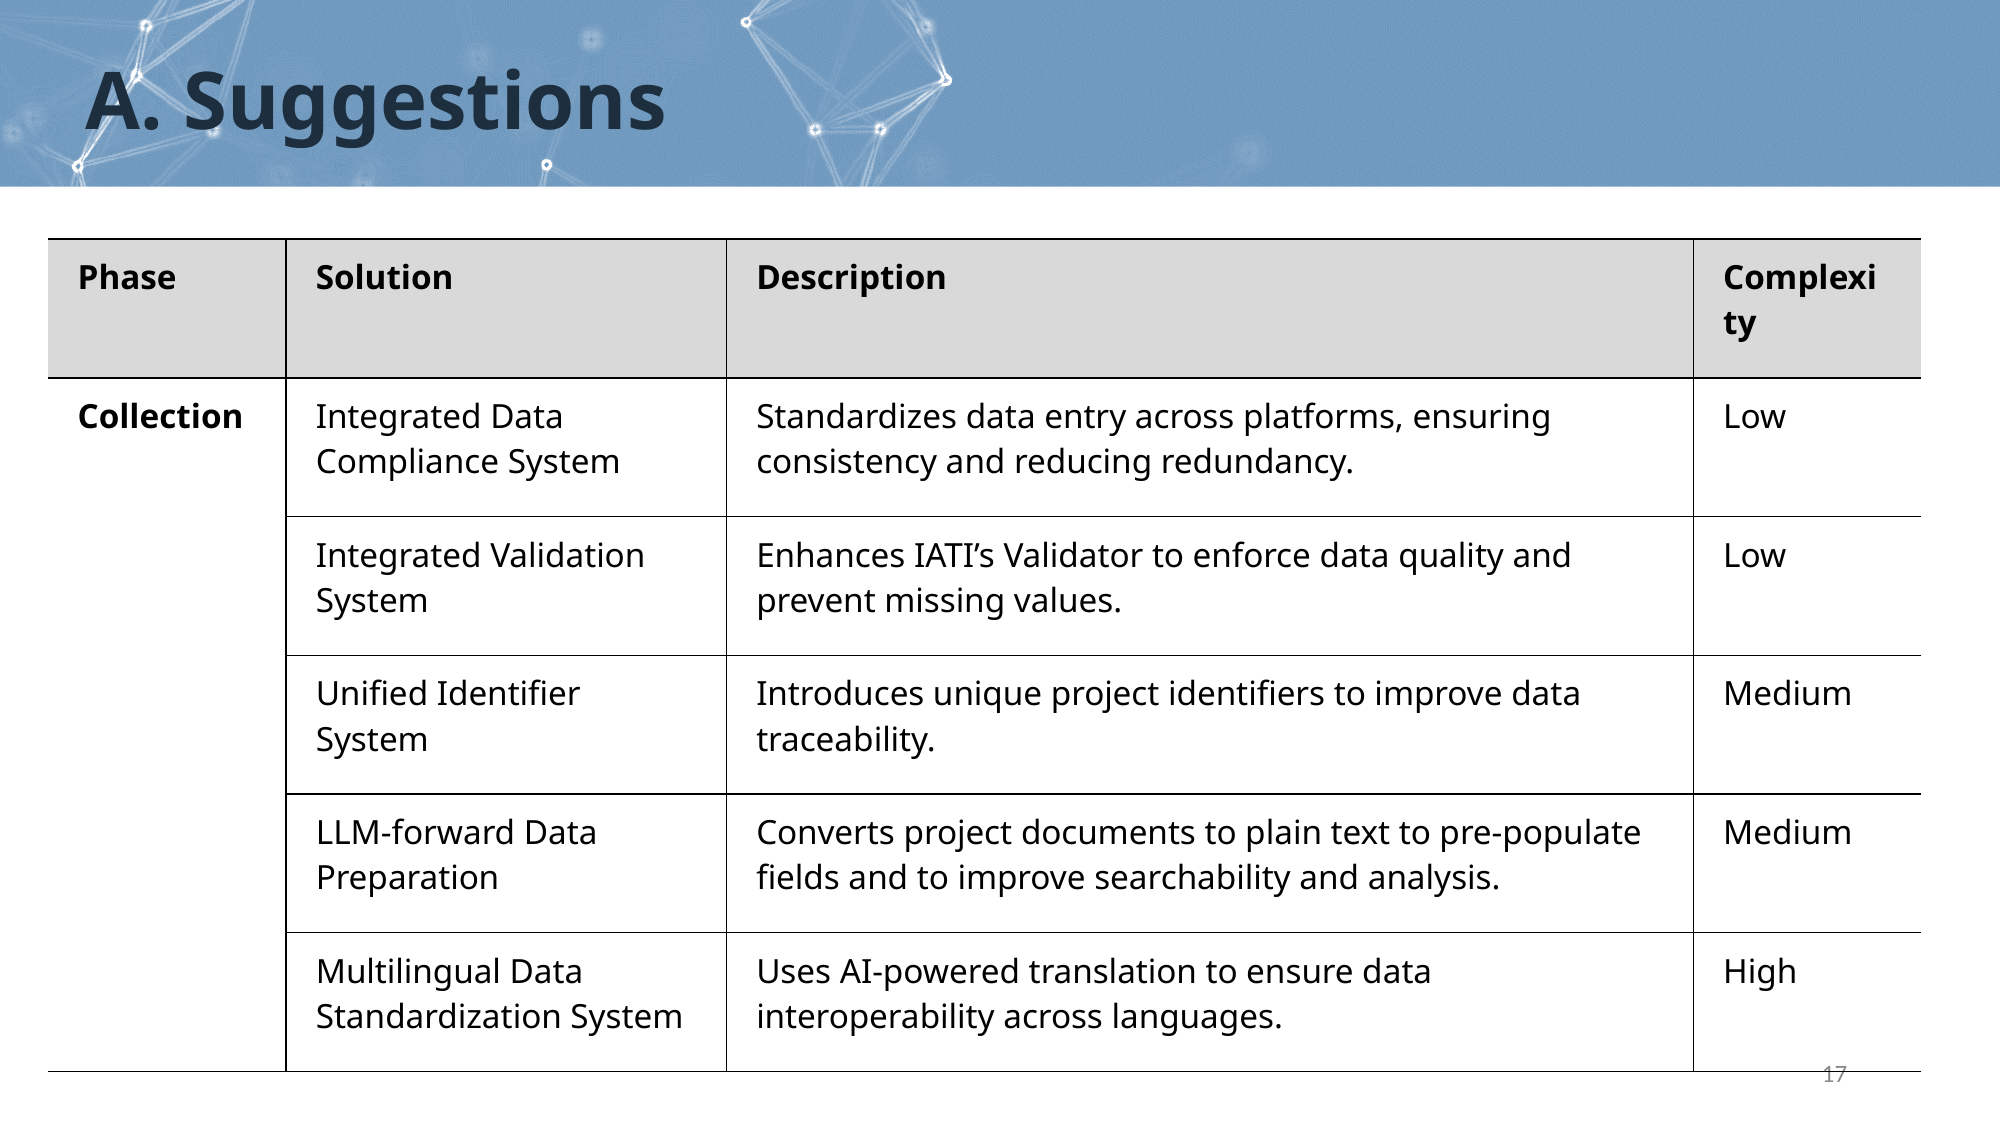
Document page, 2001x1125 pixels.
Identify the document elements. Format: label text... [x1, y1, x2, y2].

table_header Solution [287, 240, 726, 377]
table_header Description [727, 240, 1693, 377]
table_cell LLM-forward Data Preparation [287, 795, 726, 932]
table_cell Collection [48, 379, 285, 1071]
text_box A. Suggestions [70, 34, 1899, 174]
table_header Complexity [1694, 240, 1921, 377]
table_cell Multilingual Data Standardization System [287, 933, 726, 1071]
table_cell Low [1694, 379, 1921, 516]
table_cell Medium [1694, 795, 1921, 932]
table_cell Standardizes data entry across platforms, ensuring consistency and reducing redundancy. [727, 379, 1693, 516]
slide_number <number> [1412, 1072, 1863, 1103]
table_cell Low [1694, 517, 1921, 655]
table_cell Unified Identifier System [287, 656, 726, 793]
table_cell Medium [1694, 656, 1921, 793]
table_cell Converts project documents to plain text to pre-populate fields and to improve searchability and analysis. [727, 795, 1693, 932]
table_cell Uses AI-powered translation to ensure data interoperability across languages. [727, 933, 1693, 1071]
table_cell High [1694, 933, 1921, 1071]
table_cell Introduces unique project identifiers to improve data traceability. [727, 656, 1693, 793]
picture [0, 0, 2000, 186]
text_box [0, 186, 2000, 1125]
table_header Phase [48, 240, 285, 377]
table_cell Integrated Validation System [287, 517, 726, 655]
table_cell Enhances IATI’s Validator to enforce data quality and prevent missing values. [727, 517, 1693, 655]
table_cell Integrated Data Compliance System [287, 379, 726, 516]
